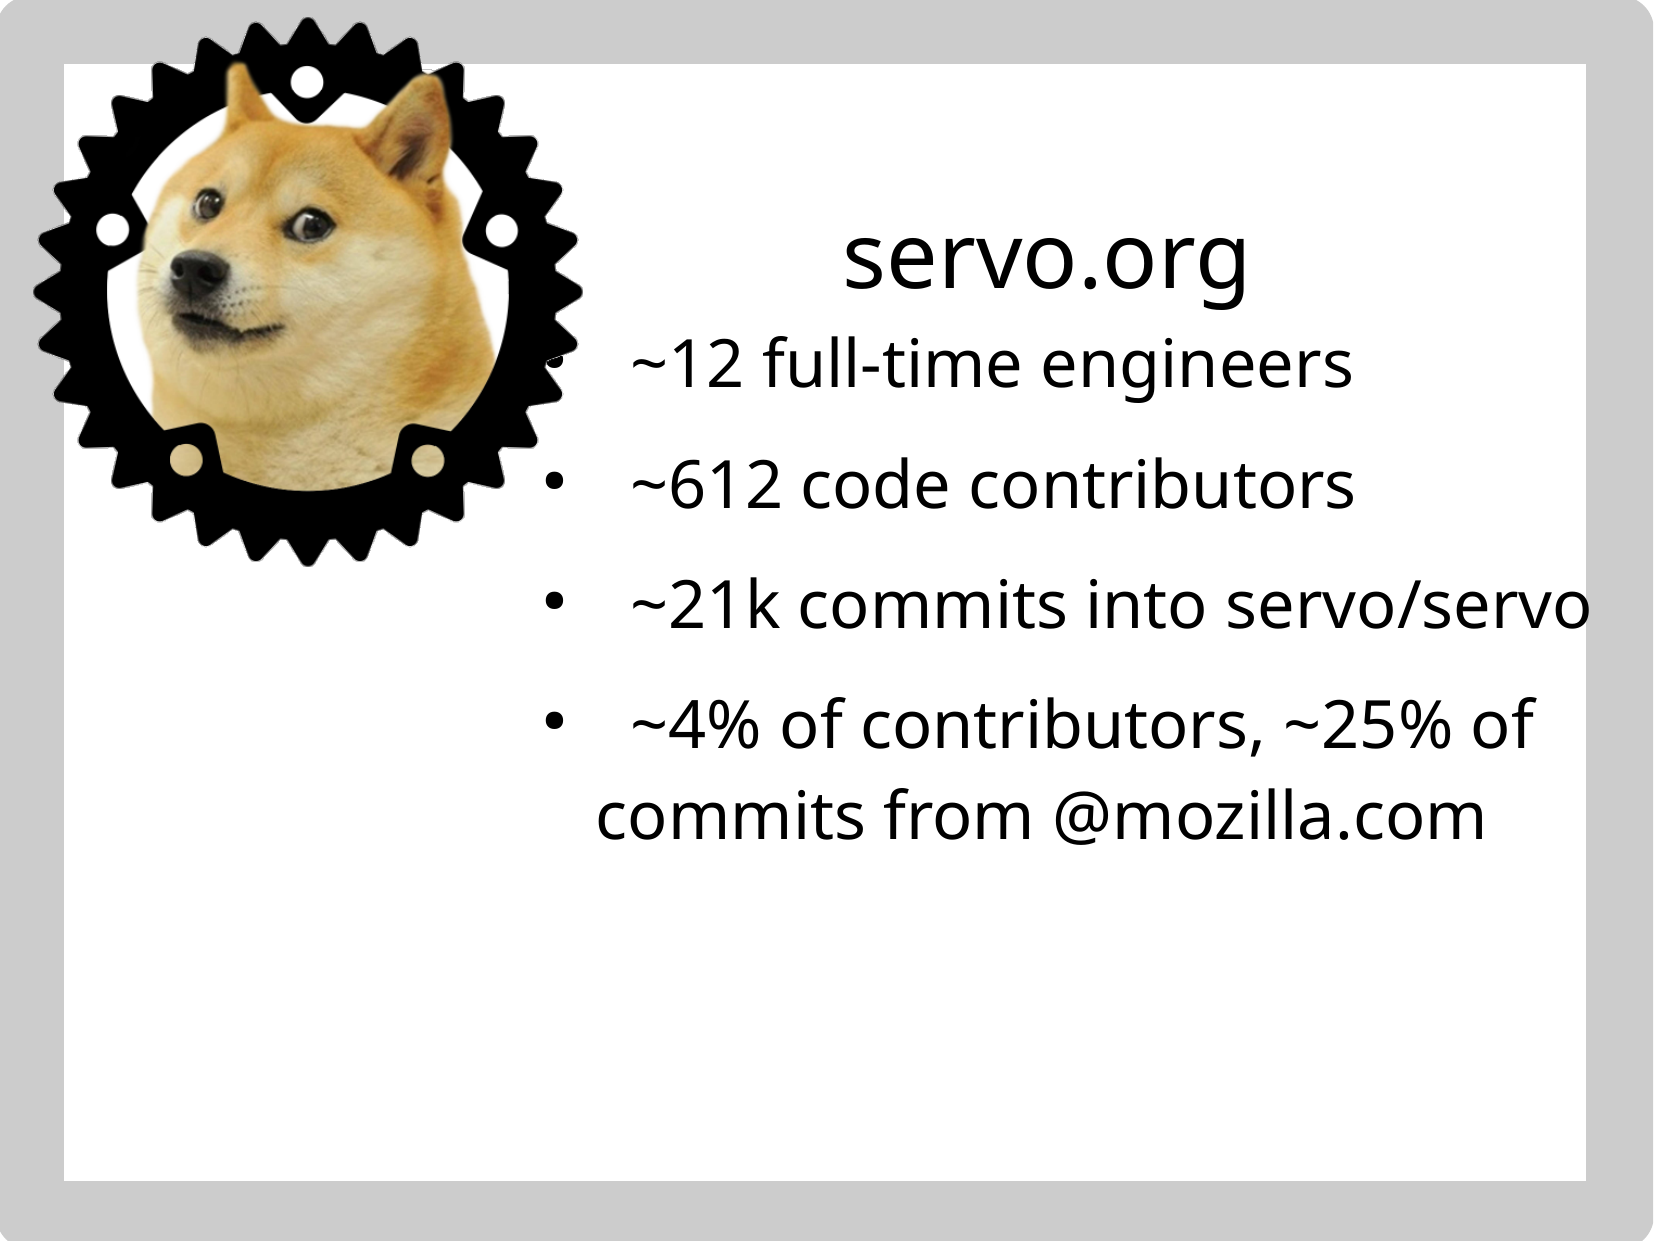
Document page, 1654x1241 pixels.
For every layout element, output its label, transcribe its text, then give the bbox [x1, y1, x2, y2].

list ~12 full-time engineers ~612 code contributors ~21k commits into servo/servo ~4% of contributors, ~25% of commits from @mozilla.com [525, 316, 1606, 1162]
title servo.org [586, 150, 1571, 316]
picture [30, 14, 586, 571]
